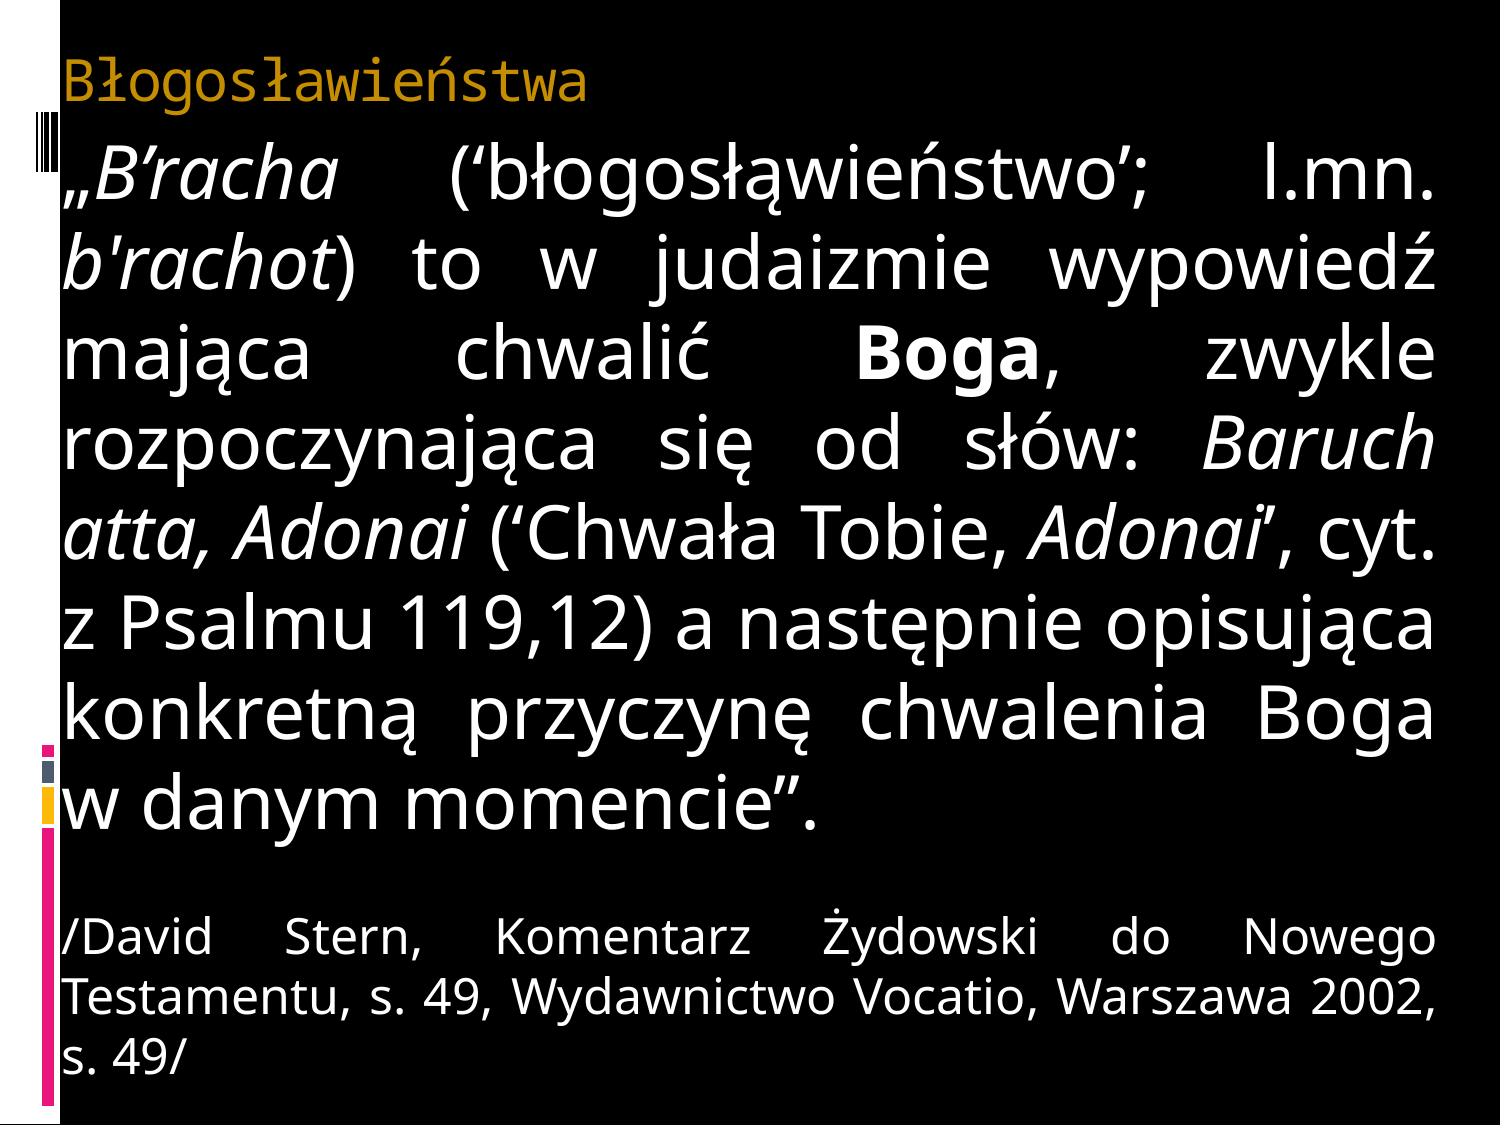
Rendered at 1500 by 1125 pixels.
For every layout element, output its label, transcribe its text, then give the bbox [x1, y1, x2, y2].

text_box „B’racha (‘błogosłąwieństwo’; l.mn. b'rachot) to w judaizmie wypowiedź mająca chwalić Boga, zwykle rozpoczynająca się od słów: Baruch atta, Adonai (‘Chwała Tobie, Adonai’, cyt. z Psalmu 119,12) a następnie opisująca konkretną przyczynę chwalenia Boga w danym momencie”. /David Stern, Komentarz Żydowski do Nowego Testamentu, s. 49, Wydawnictwo Vocatio, Warszawa 2002, s. 49/ [46, 117, 1454, 1125]
title Błogosławieństwa [46, 35, 1442, 117]
